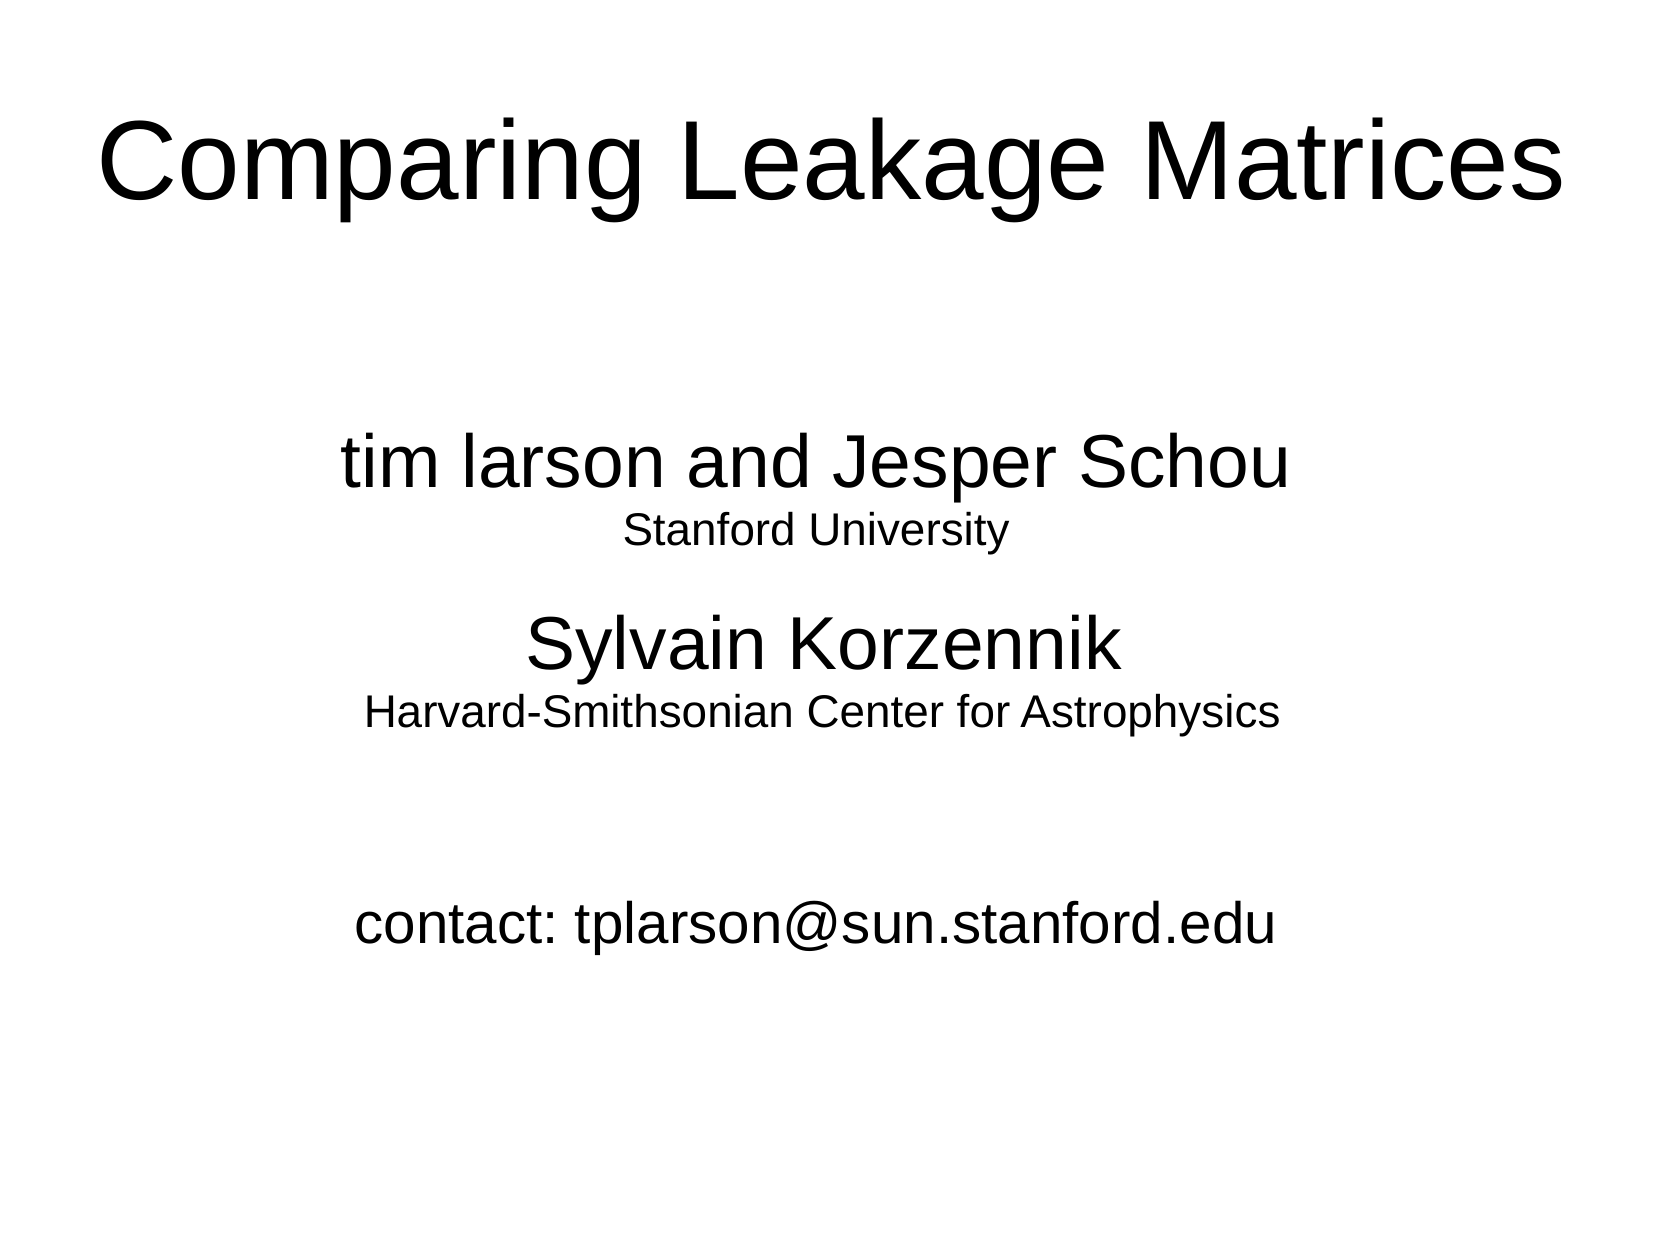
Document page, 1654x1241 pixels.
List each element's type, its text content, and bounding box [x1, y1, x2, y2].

title Comparing Leakage Matrices [11, 64, 1651, 257]
text_box tim larson and Jesper Schou Stanford University Sylvain Korzennik Harvard-Smithsonian Center for Astrophysics contact: tplarson@sun.stanford.edu [75, 412, 1558, 964]
